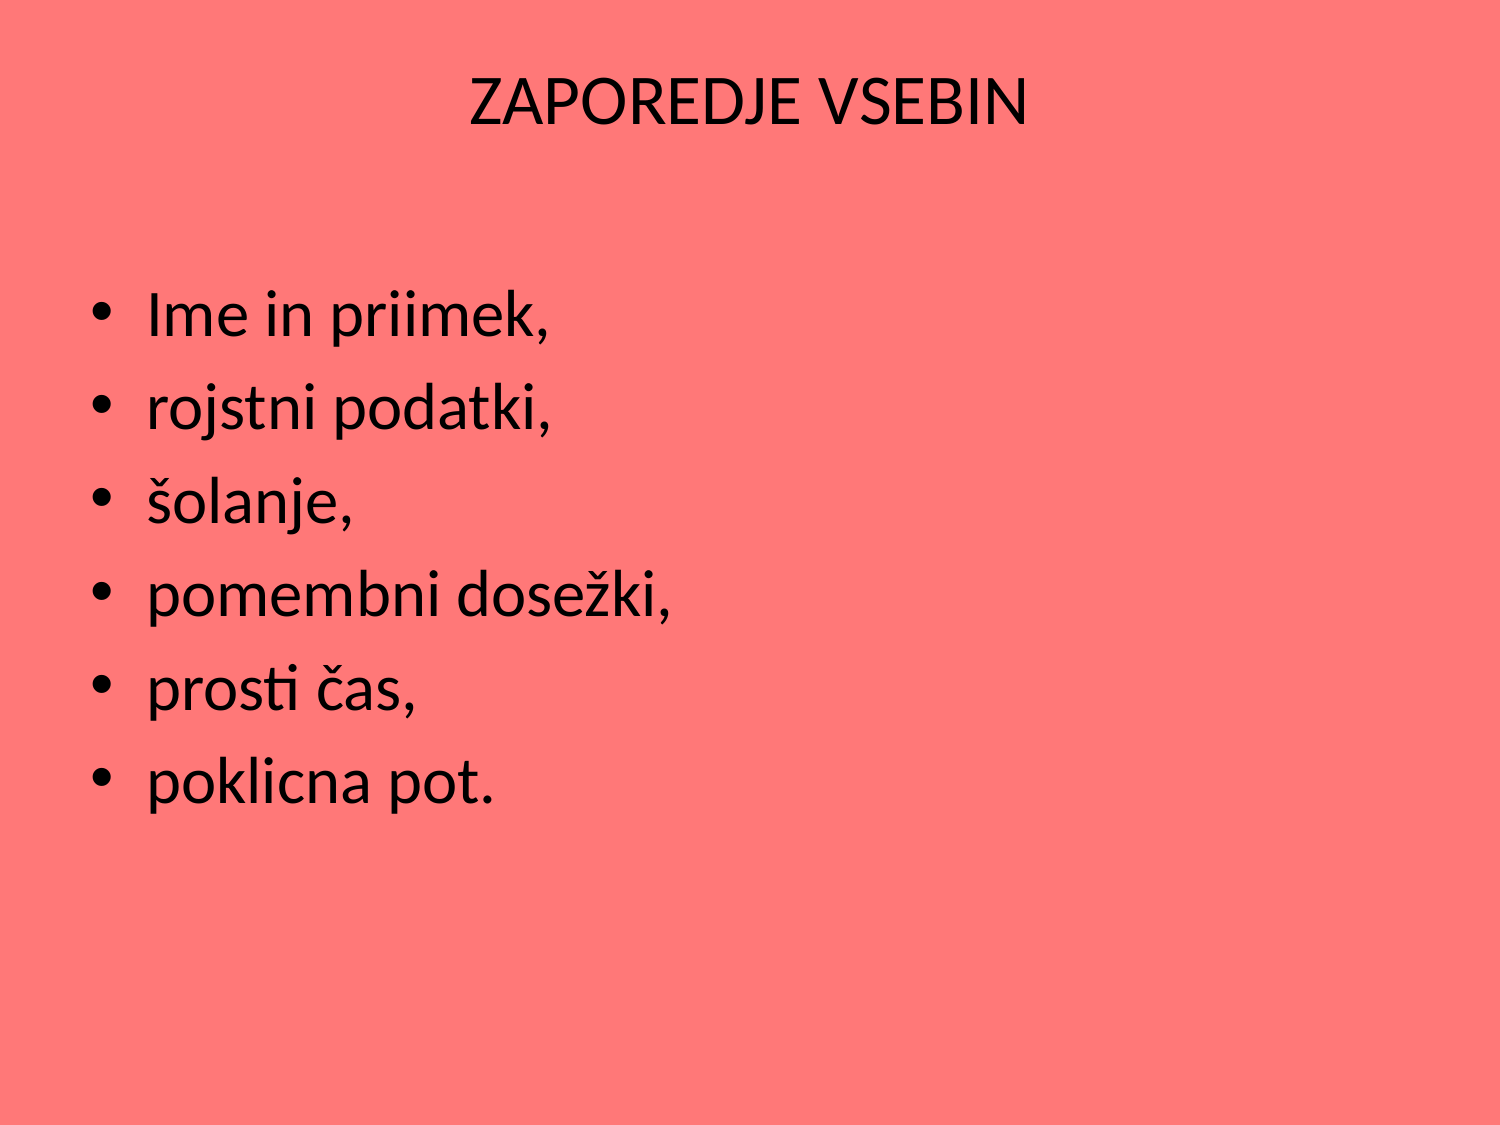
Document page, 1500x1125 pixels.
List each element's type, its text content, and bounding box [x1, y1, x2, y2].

title ZAPOREDJE VSEBIN [75, 45, 1425, 233]
list Ime in priimek, rojstni podatki, šolanje, pomembni dosežki, prosti čas, poklicna pot. [75, 262, 1425, 1005]
